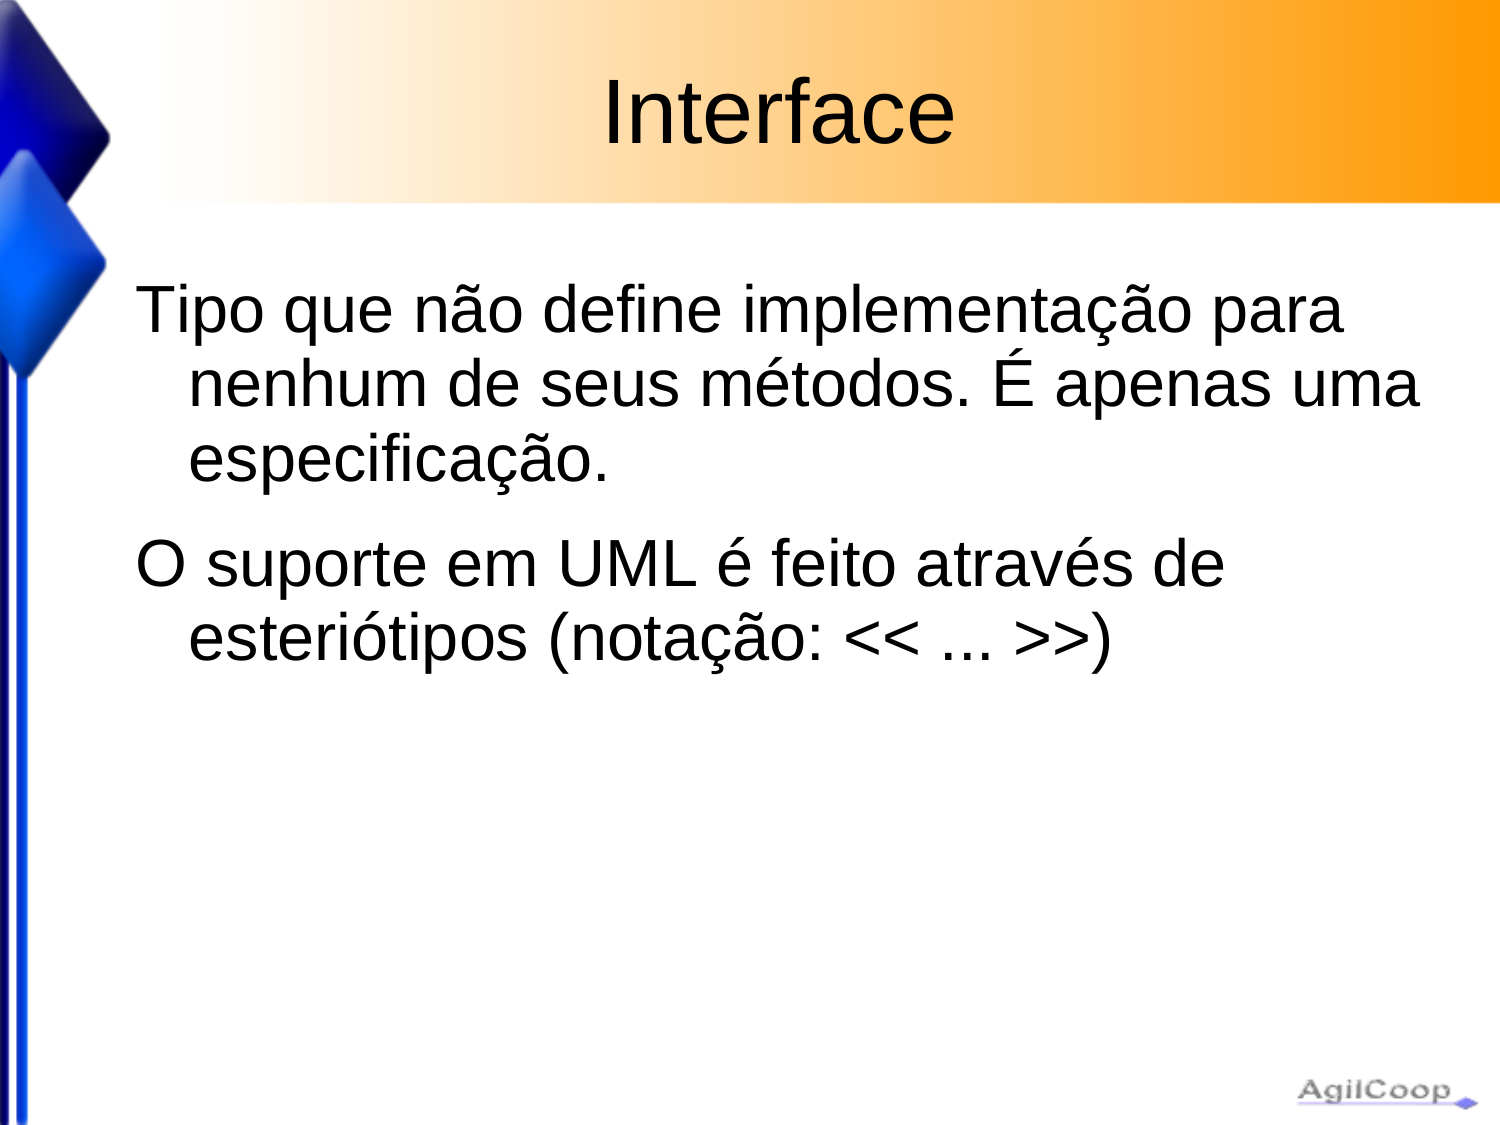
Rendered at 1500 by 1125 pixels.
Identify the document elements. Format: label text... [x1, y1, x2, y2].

list Tipo que não define implementação para nenhum de seus métodos. É apenas uma especificação. O suporte em UML é feito através de esteriótipos (notação: << ... >>) [118, 271, 1447, 1108]
picture [0, 0, 1500, 1125]
title Interface [82, 15, 1477, 208]
